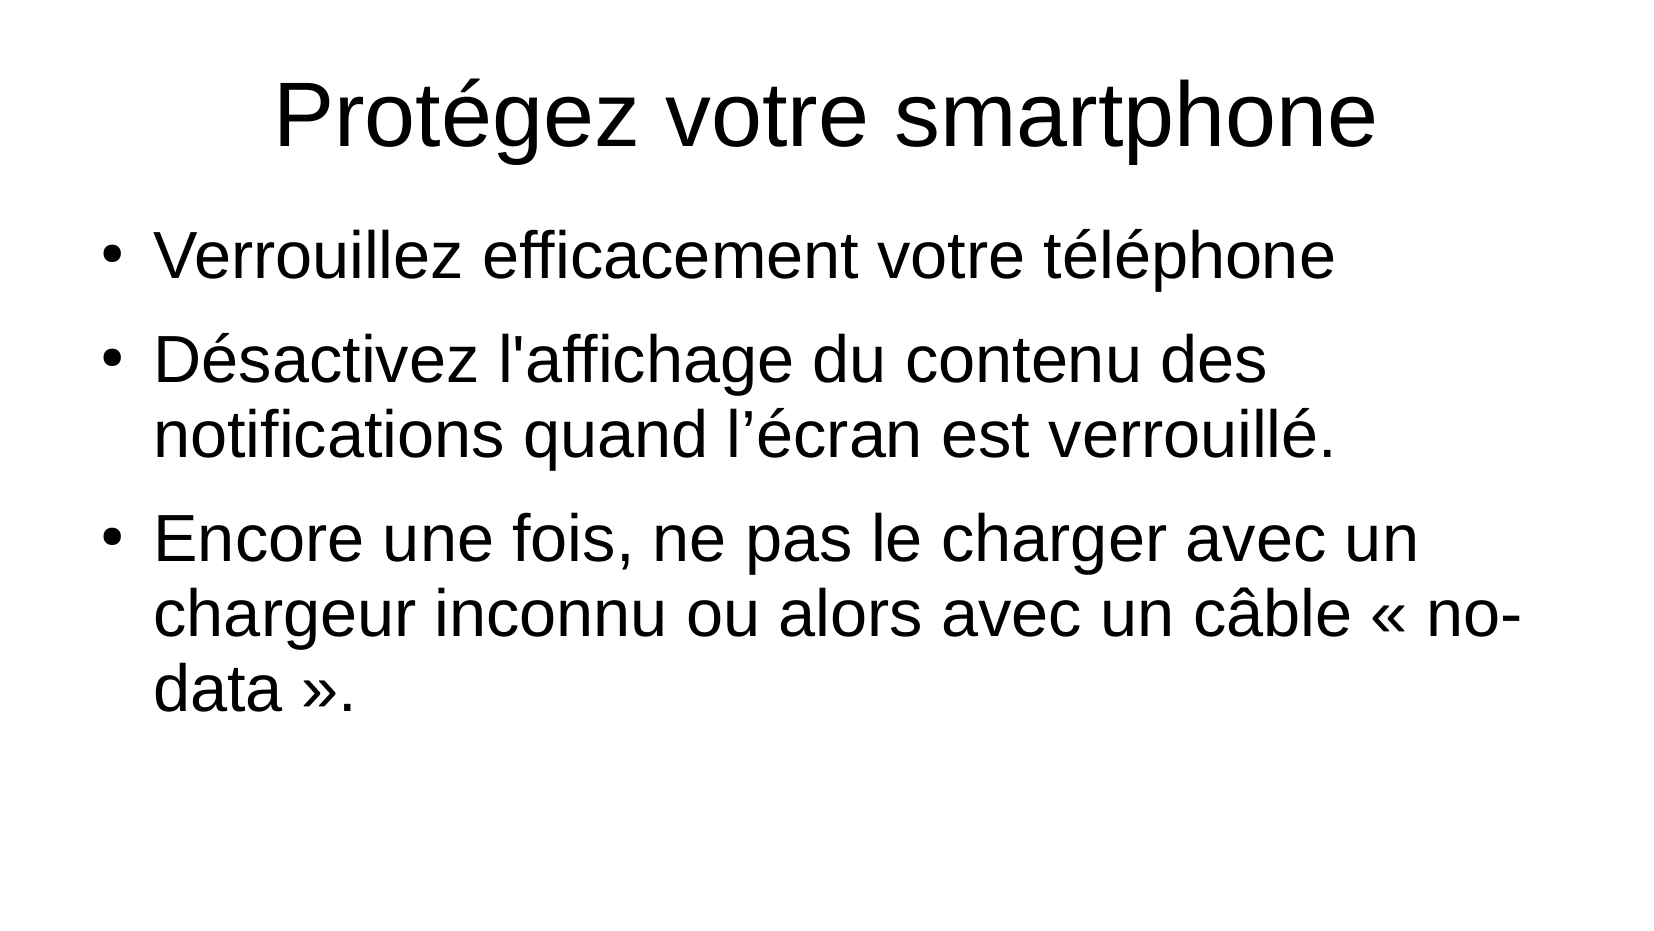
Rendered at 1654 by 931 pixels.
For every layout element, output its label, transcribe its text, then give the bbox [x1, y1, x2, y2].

title Protégez votre smartphone [82, 37, 1571, 193]
list Verrouillez efficacement votre téléphone Désactivez l'affichage du contenu des notifications quand l’écran est verrouillé. Encore une fois, ne pas le charger avec un chargeur inconnu ou alors avec un câble « no-data ». [82, 217, 1571, 758]
